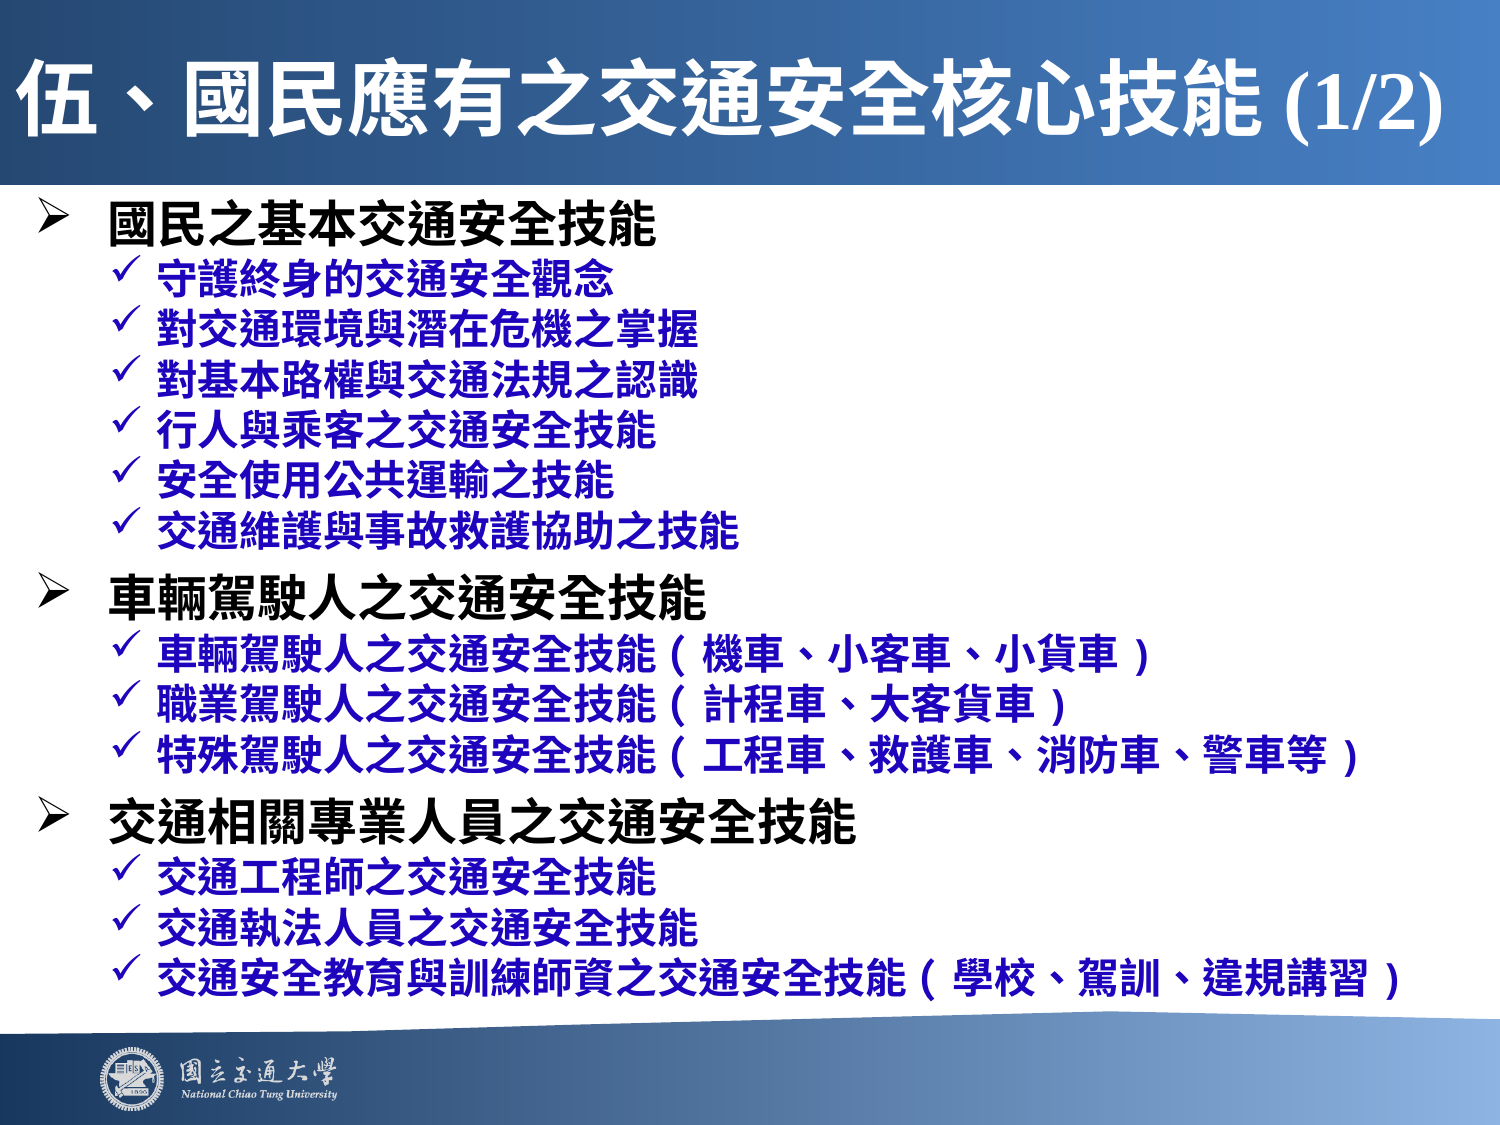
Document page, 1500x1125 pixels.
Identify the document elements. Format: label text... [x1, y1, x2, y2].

list 國民之基本交通安全技能 守護終身的交通安全觀念 對交通環境與潛在危機之掌握 對基本路權與交通法規之認識 行人與乘客之交通安全技能 安全使用公共運輸之技能 交通維護與事故救護協助之技能 車輛駕駛人之交通安全技能 車輛駕駛人之交通安全技能(機車、小客車、小貨車) 職業駕駛人之交通安全技能(計程車、大客貨車) 特殊駕駛人之交通安全技能(工程車、救護車、消防車、警車等) 交通相關專業人員之交通安全技能 交通工程師之交通安全技能 交通執法人員之交通安全技能 交通安全教育與訓練師資之交通安全技能(學校、駕訓、違規講習) [19, 196, 1500, 1024]
title 伍、國民應有之交通安全核心技能(1/2) [0, 19, 1483, 173]
